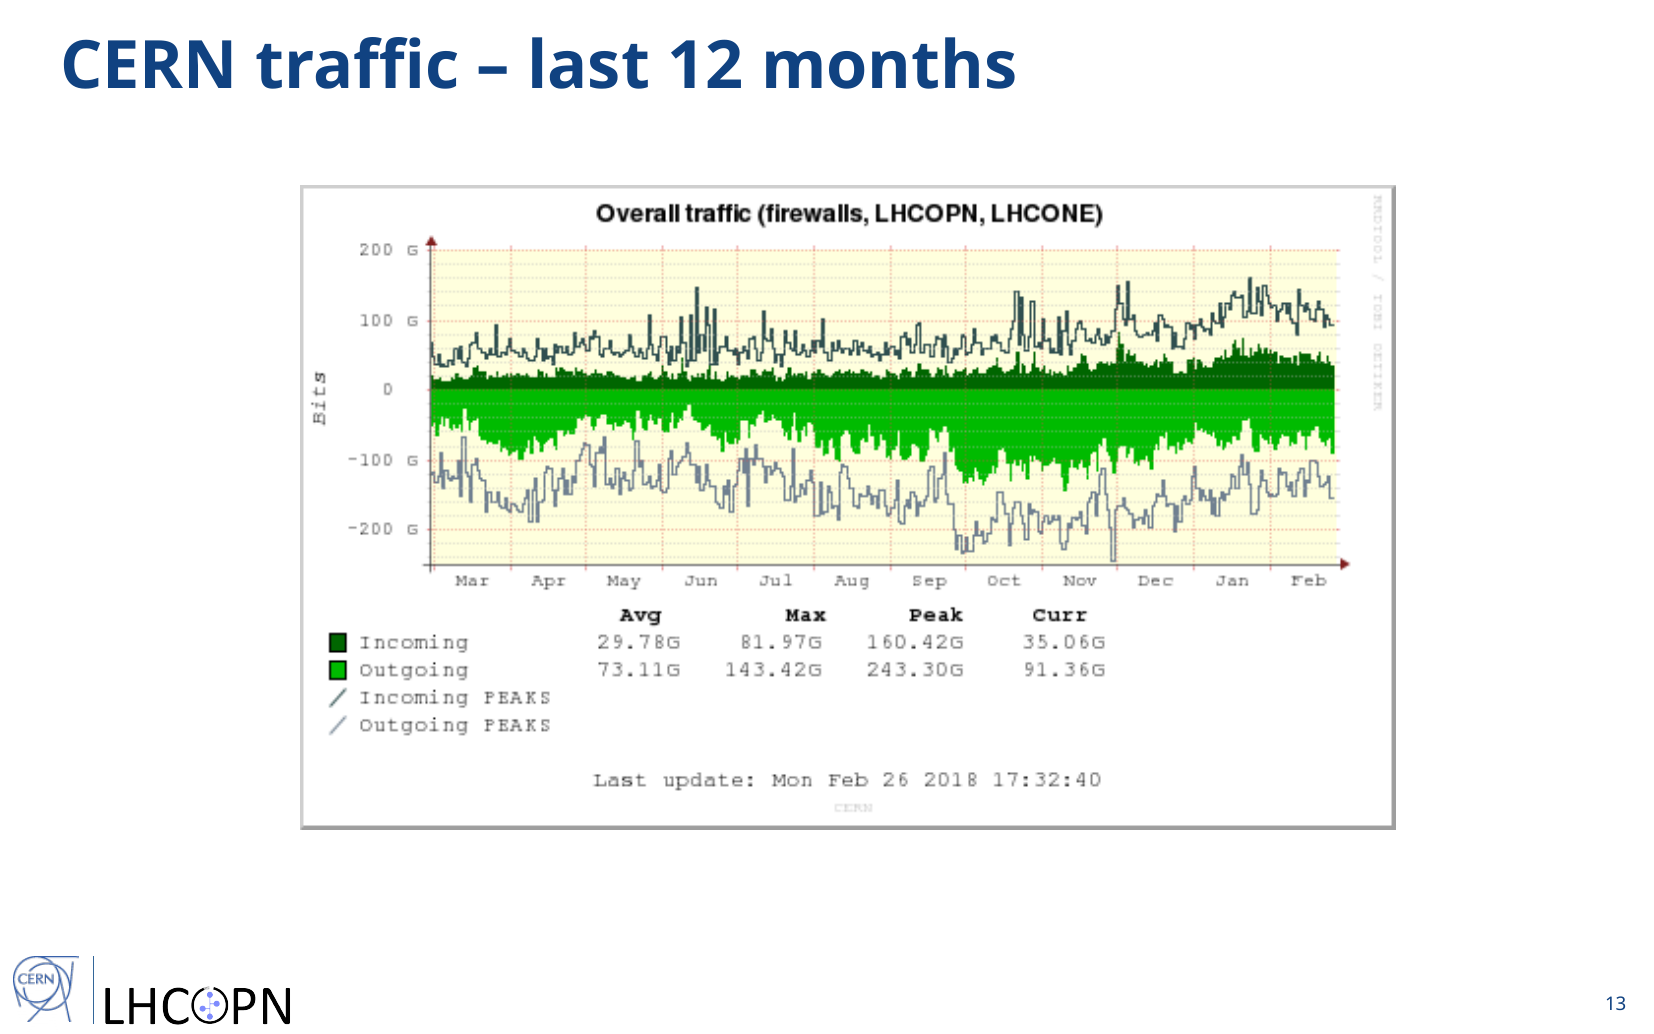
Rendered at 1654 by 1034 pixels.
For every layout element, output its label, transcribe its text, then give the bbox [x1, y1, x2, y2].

picture [103, 984, 294, 1027]
title CERN traffic – last 12 months [60, 0, 1528, 138]
picture [13, 956, 79, 1032]
picture [300, 185, 1396, 830]
